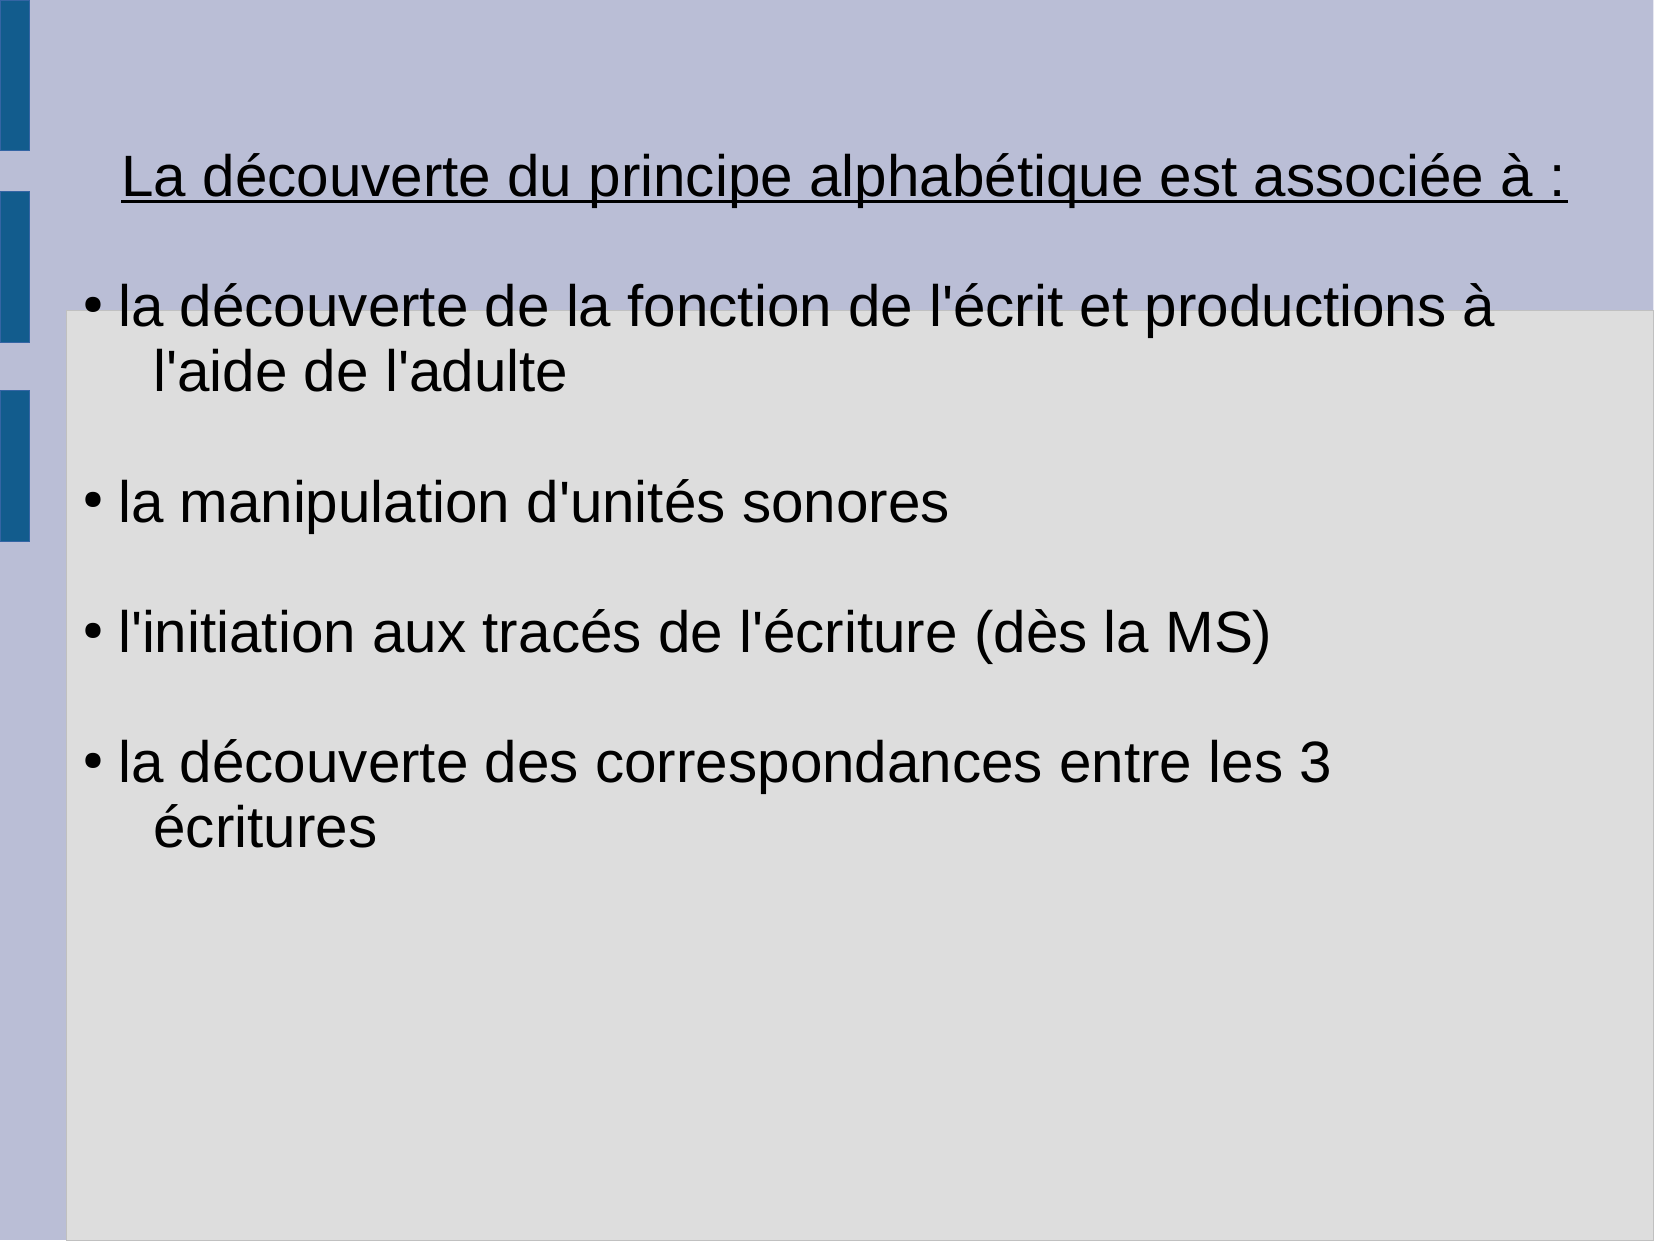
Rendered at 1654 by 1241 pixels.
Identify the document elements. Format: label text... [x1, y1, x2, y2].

subtitle La découverte du principe alphabétique est associée à : la découverte de la fonction de l'écrit et productions à l'aide de l'adulte la manipulation d'unités sonores l'initiation aux tracés de l'écriture (dès la MS) la découverte des correspondances entre les 3 écritures [82, 49, 1571, 1010]
